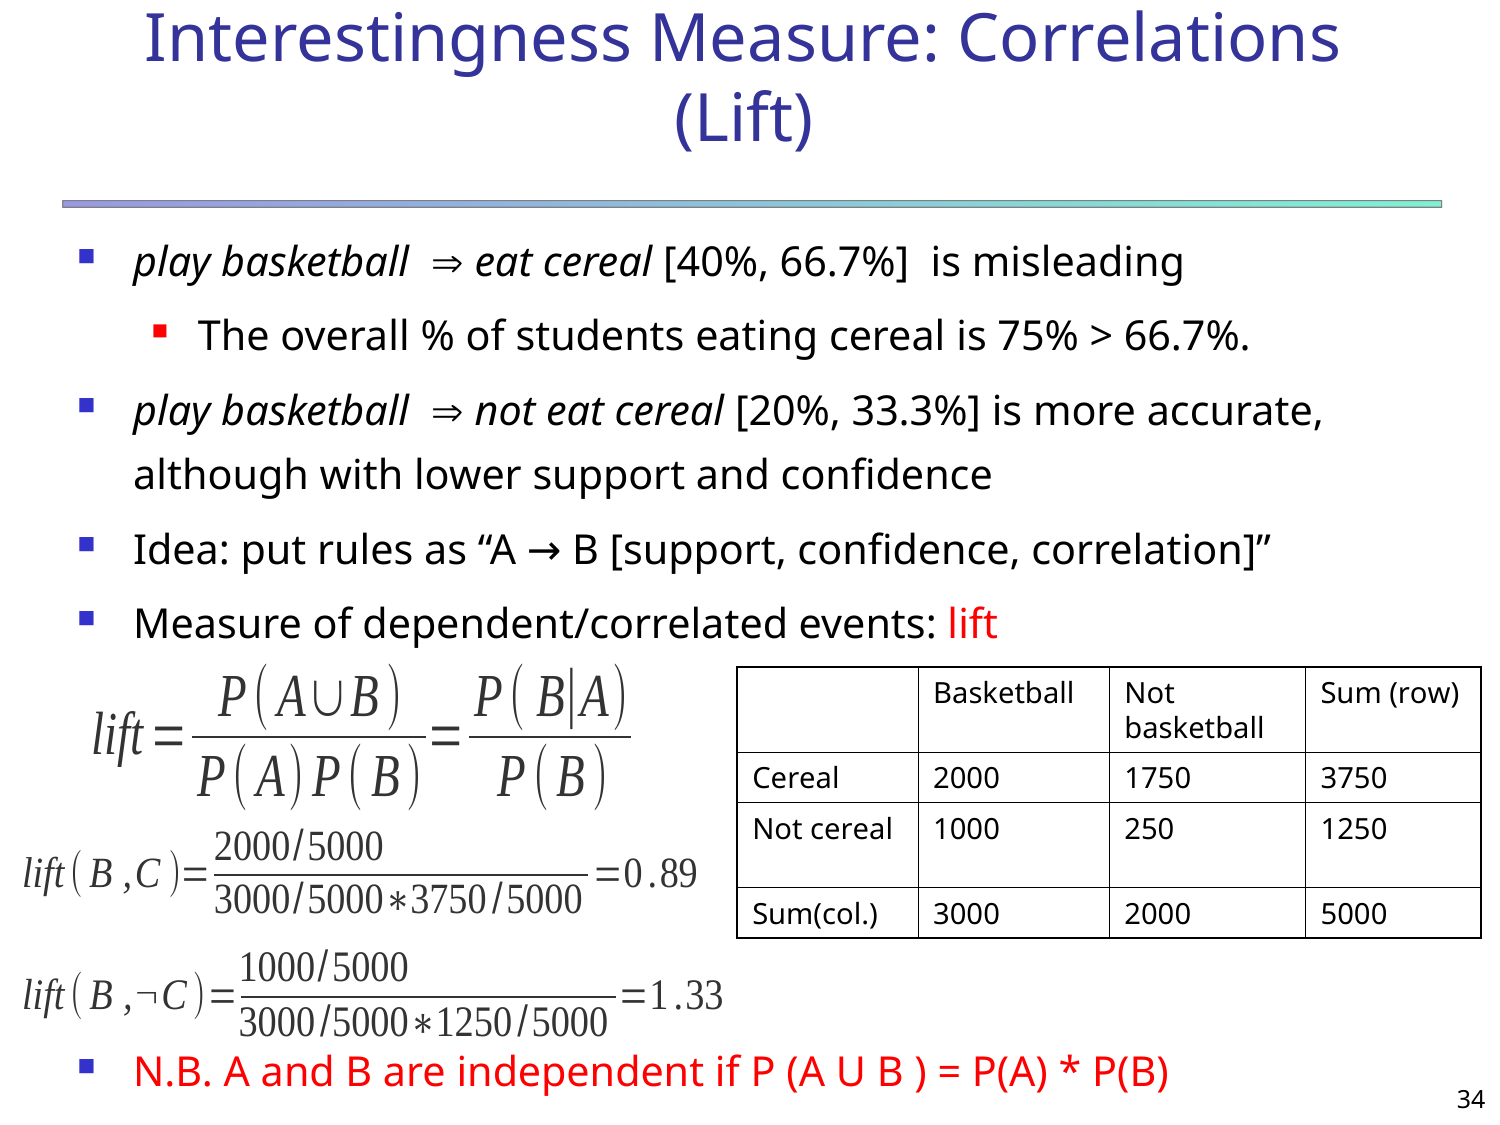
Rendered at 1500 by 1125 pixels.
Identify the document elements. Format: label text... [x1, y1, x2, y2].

table_cell 1000 [919, 803, 1109, 887]
table_cell 250 [1110, 803, 1305, 887]
table_cell 3750 [1306, 753, 1480, 802]
table_cell 5000 [1306, 888, 1480, 937]
table_cell 3000 [919, 888, 1109, 937]
table_header [738, 668, 918, 752]
list play basketball  eat cereal [40%, 66.7%] is misleading The overall % of students eating cereal is 75% > 66.7%. play basketball  not eat cereal [20%, 33.3%] is more accurate, although with lower support and confidence Idea: put rules as “A → B [support, confidence, correlation]” Measure of dependent/correlated events: lift N.B. A and B are independent if P (A U B ) = P(A) * P(B) [62, 212, 1463, 1097]
table_header Not basketball [1110, 668, 1305, 752]
table_cell 1250 [1306, 803, 1480, 887]
table_cell Cereal [738, 753, 918, 802]
chart [79, 659, 645, 816]
text_box [12, 943, 738, 1048]
text_box [12, 822, 713, 925]
table_header Sum (row) [1306, 668, 1480, 752]
table_header Basketball [919, 668, 1109, 752]
table_cell 1750 [1110, 753, 1305, 802]
table_cell 2000 [1110, 888, 1305, 937]
title Interestingness Measure: Correlations (Lift) [62, 0, 1426, 163]
text_box <number> [1187, 1062, 1500, 1125]
table_cell 2000 [919, 753, 1109, 802]
table_cell Not cereal [738, 803, 918, 887]
table_cell Sum(col.) [738, 888, 918, 937]
